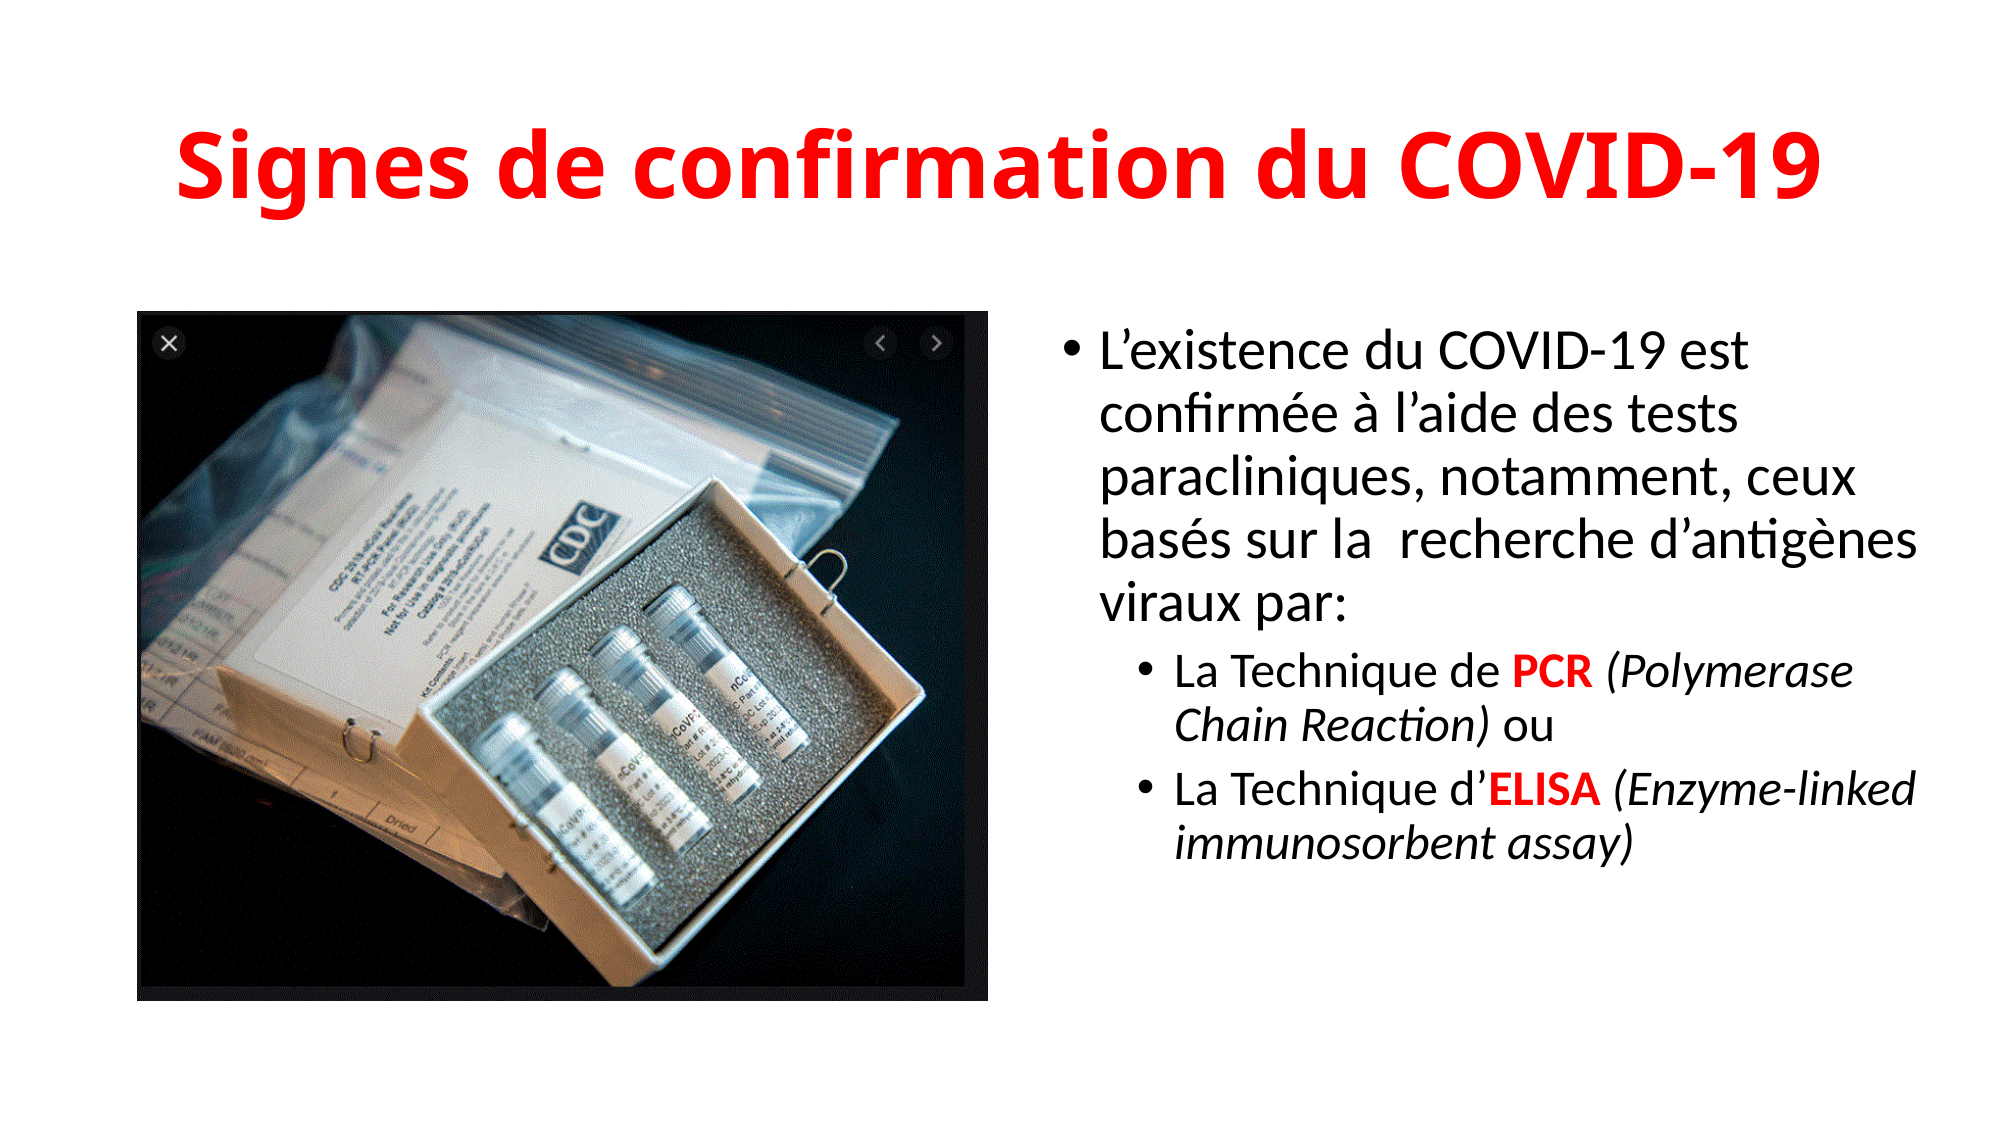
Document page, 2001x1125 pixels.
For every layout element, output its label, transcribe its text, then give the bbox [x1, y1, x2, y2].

picture [137, 311, 988, 1001]
title Signes de confirmation du COVID-19 [137, 59, 1863, 278]
list L’existence du COVID-19 est confirmée à l’aide des tests paracliniques, notamment, ceux basés sur la recherche d’antigènes viraux par: La Technique de PCR (Polymerase Chain Reaction) ou La Technique d’ELISA (Enzyme-linked immunosorbent assay) [1046, 311, 1948, 1001]
